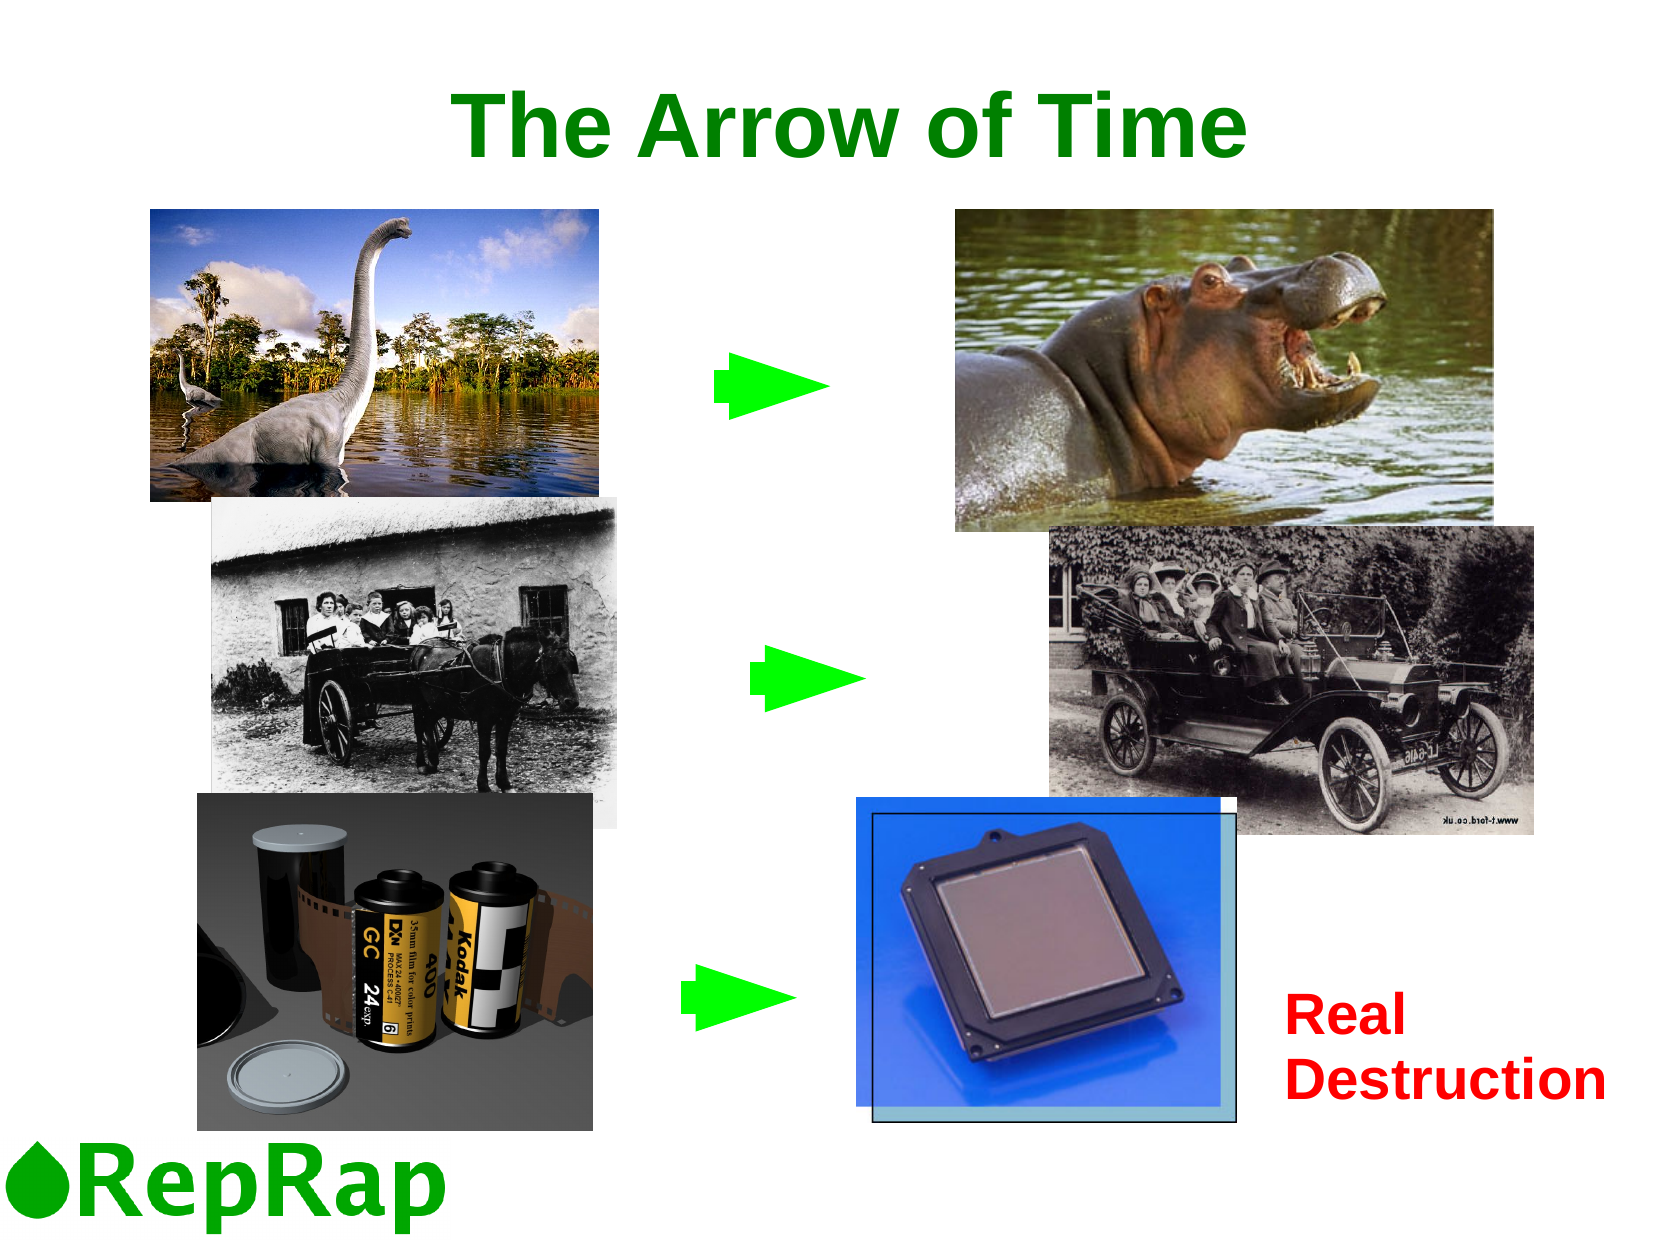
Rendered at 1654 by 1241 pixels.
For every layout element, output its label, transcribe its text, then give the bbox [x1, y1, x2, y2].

picture [150, 209, 617, 1131]
text_box Real Destruction [1269, 974, 1654, 1140]
title The Arrow of Time [106, 59, 1595, 296]
picture [856, 209, 1534, 1123]
picture [0, 1137, 451, 1240]
